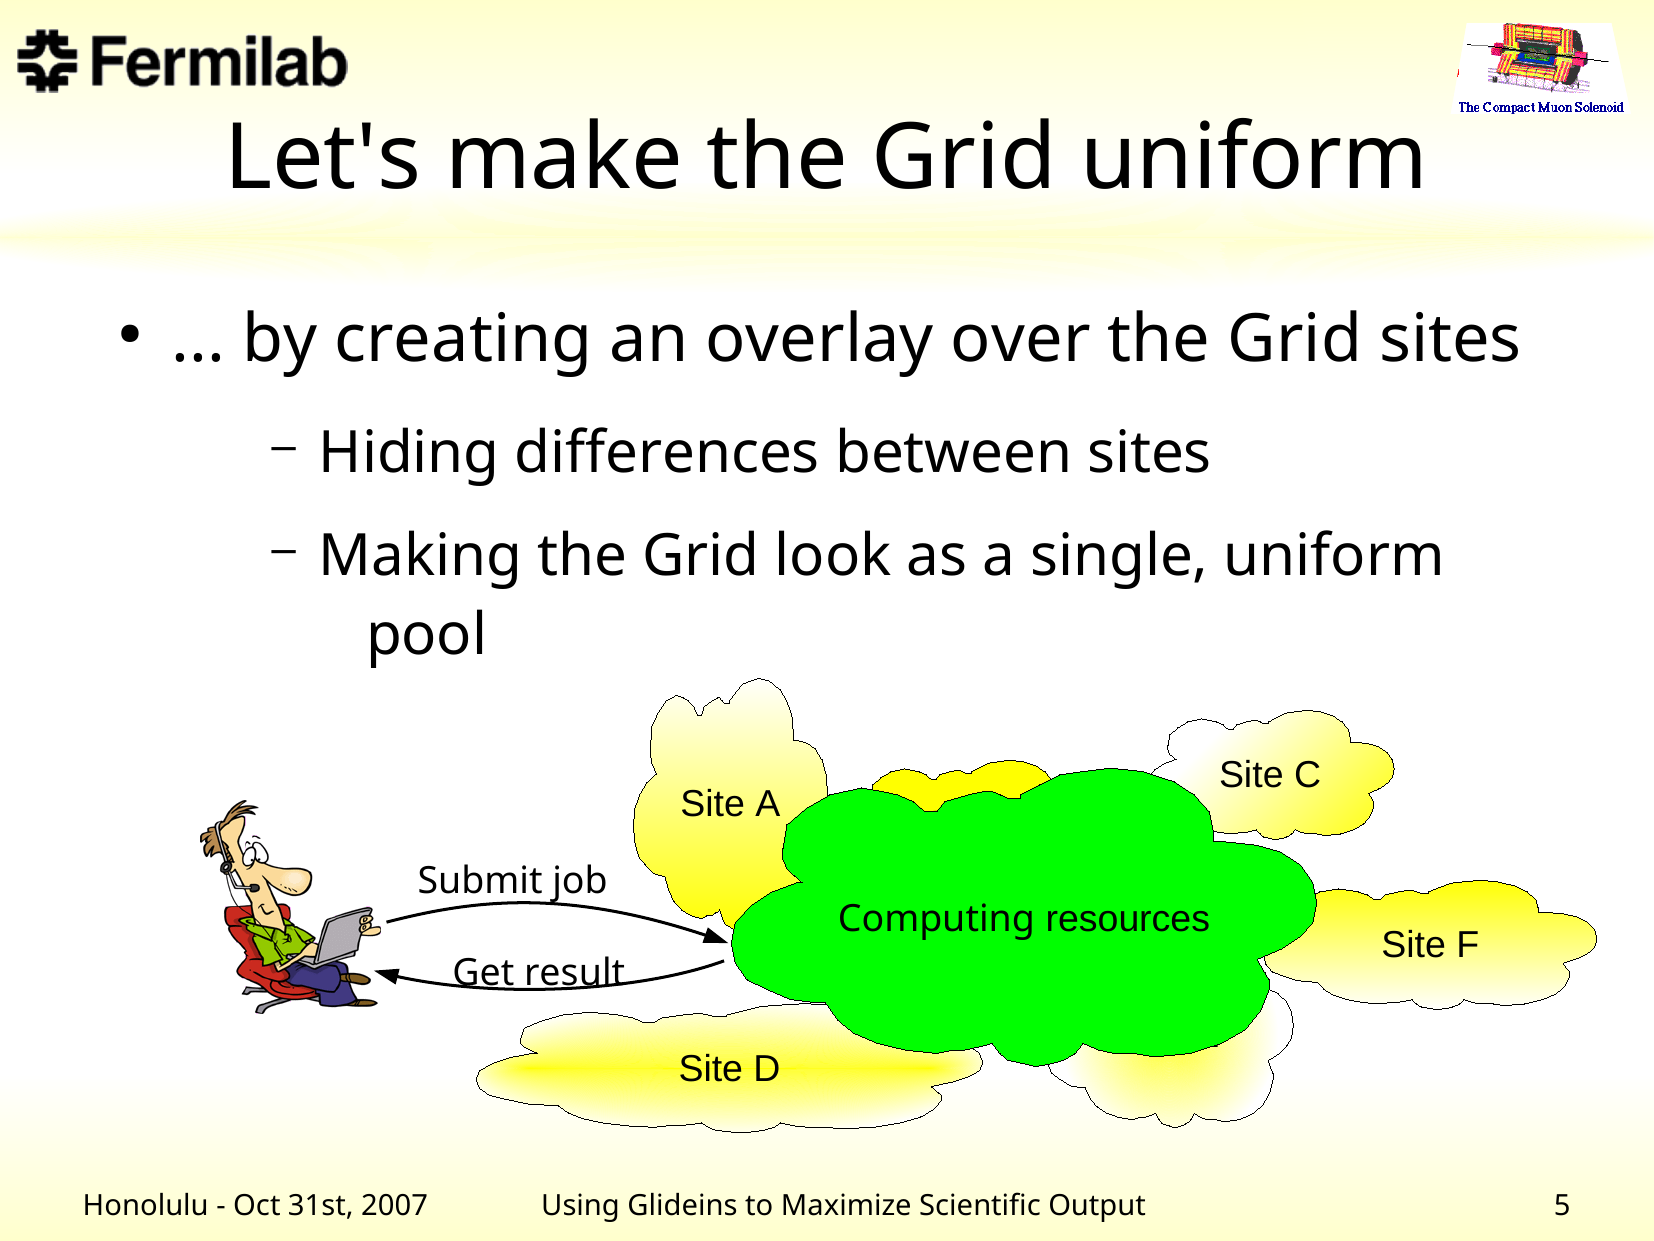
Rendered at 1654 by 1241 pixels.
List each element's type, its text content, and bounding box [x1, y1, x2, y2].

list ... by creating an overlay over the Grid sites Hiding differences between sites Making the Grid look as a single, uniform pool [82, 290, 1571, 1167]
text_box Site F [1264, 880, 1597, 1010]
text_box Site C [1151, 710, 1395, 840]
text_box Site D [476, 1003, 983, 1133]
picture [1463, 23, 1630, 114]
text_box Get result [437, 938, 633, 997]
text_box Computing resources [731, 768, 1317, 1067]
text_box Submit job [402, 846, 620, 905]
text_box Site A [633, 678, 828, 929]
picture [17, 29, 348, 93]
title Let's make the Grid uniform [82, 49, 1571, 257]
text_box Site E [1048, 989, 1294, 1128]
picture [200, 800, 381, 1014]
text_box Site B [871, 760, 1051, 811]
